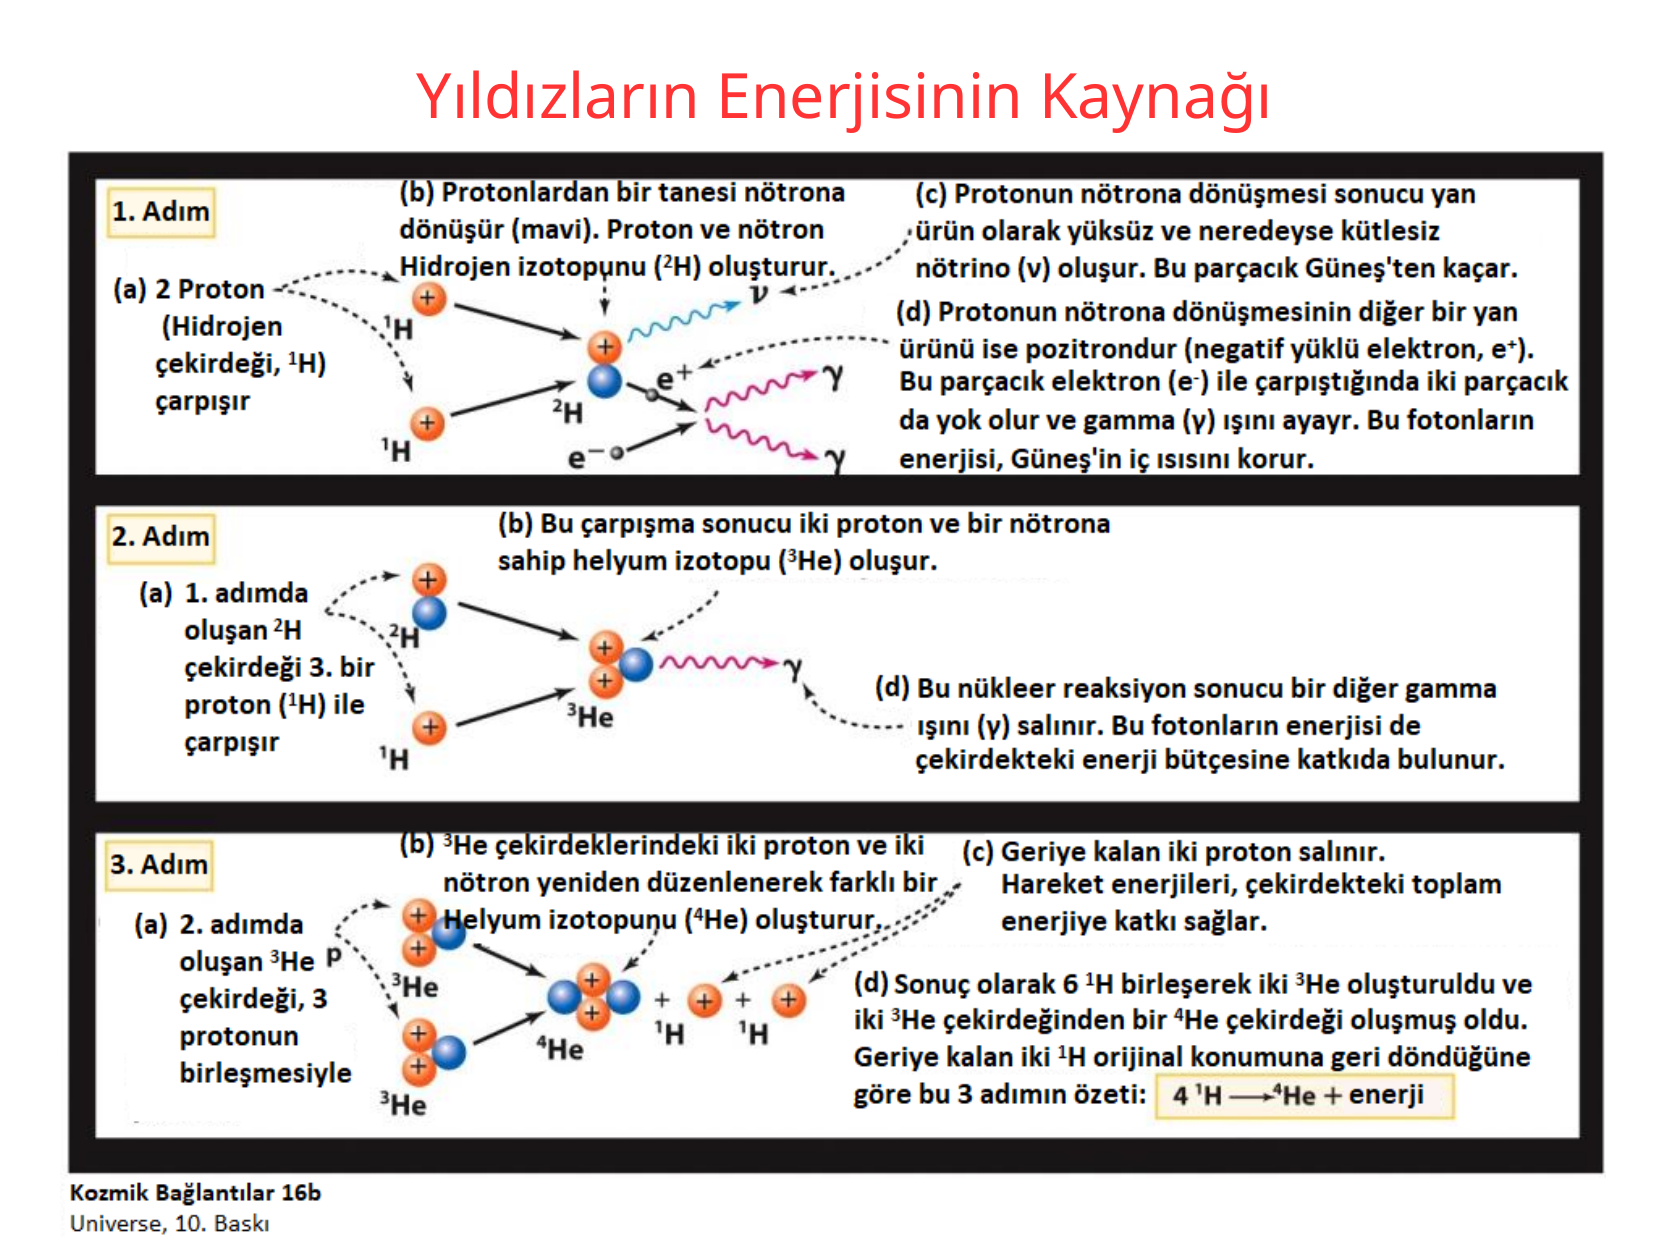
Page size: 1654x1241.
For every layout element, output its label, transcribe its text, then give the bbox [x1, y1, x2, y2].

picture [60, 150, 1606, 1238]
title Yıldızların Enerjisinin Kaynağı [84, 27, 1572, 150]
